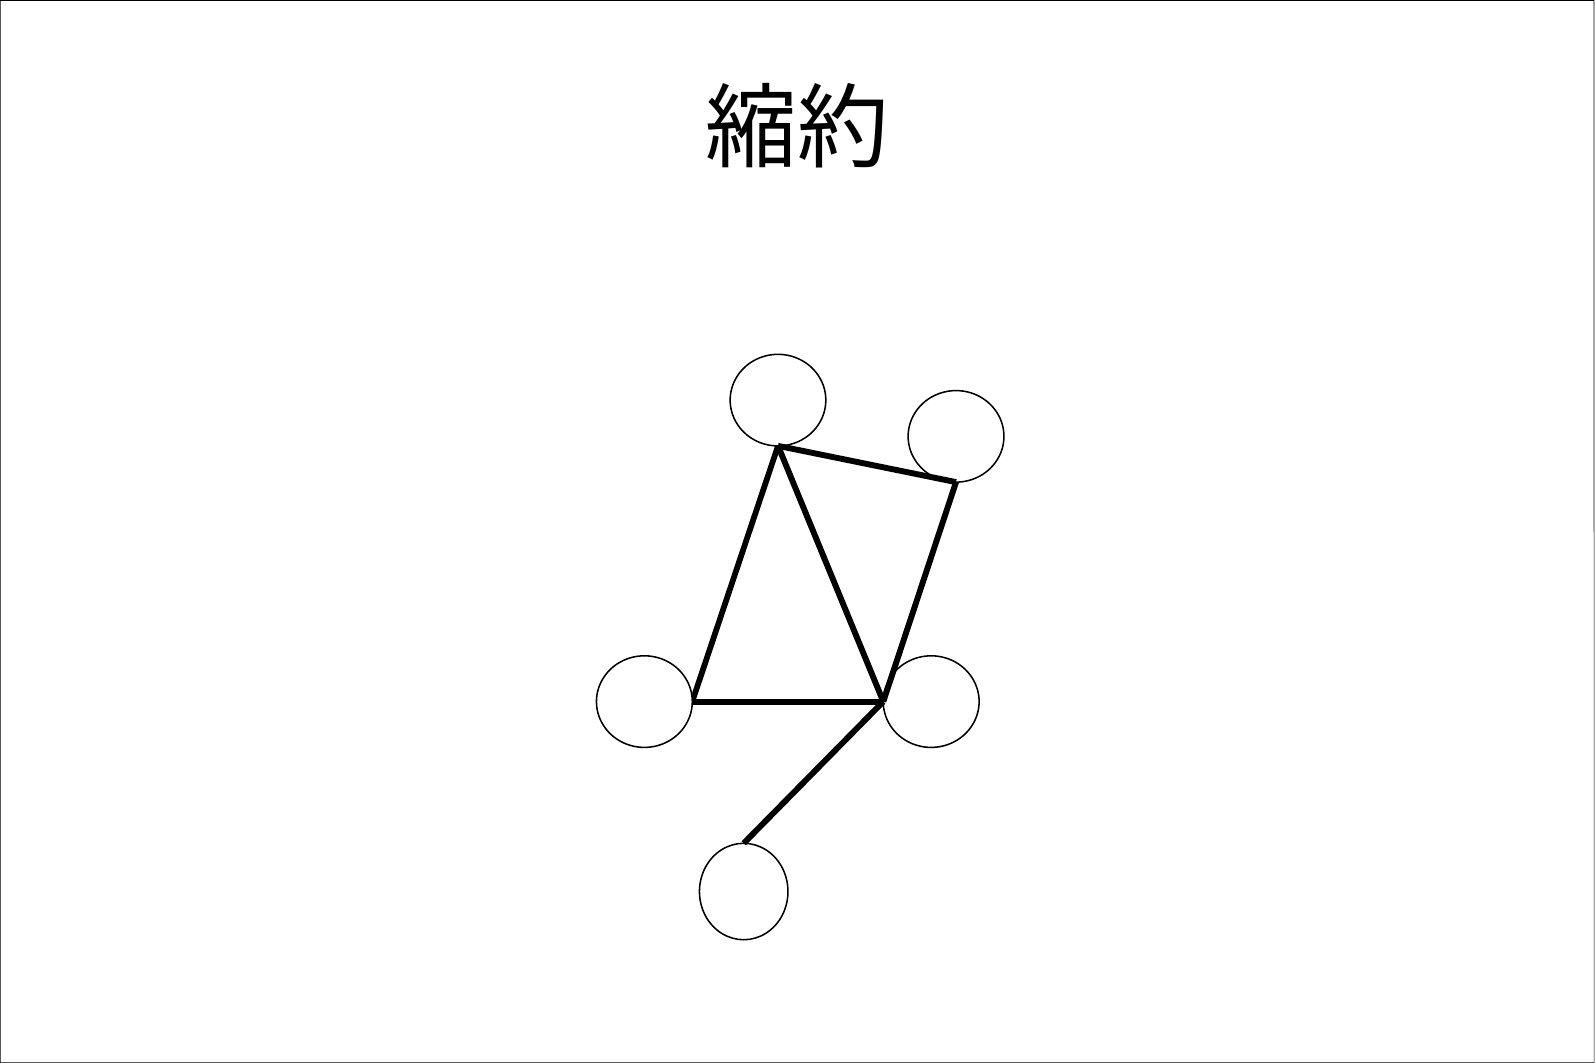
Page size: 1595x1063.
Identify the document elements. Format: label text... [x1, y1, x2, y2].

text_box [596, 655, 693, 748]
text_box [883, 655, 980, 748]
text_box [908, 390, 1004, 483]
text_box [699, 843, 788, 940]
text_box [730, 354, 826, 446]
text_box 縮約 [79, 49, 1515, 213]
